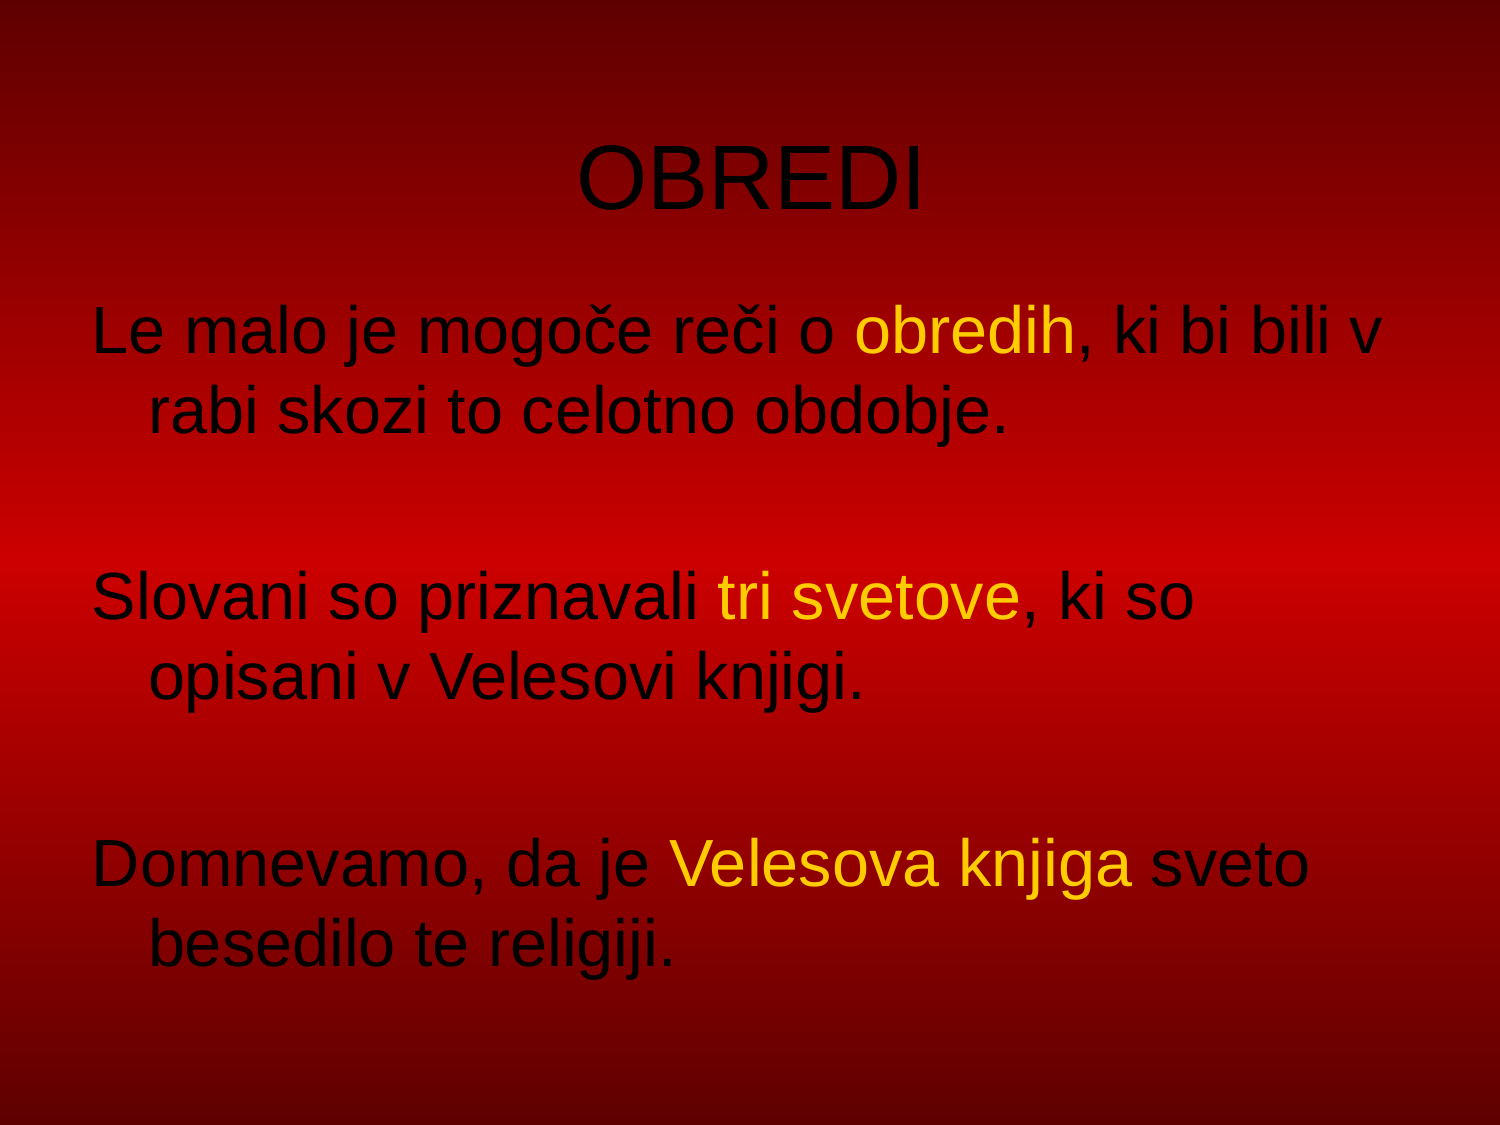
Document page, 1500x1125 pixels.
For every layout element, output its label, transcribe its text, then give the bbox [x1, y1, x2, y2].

title OBREDI [76, 78, 1427, 268]
list Le malo je mogoče reči o obredih, ki bi bili v rabi skozi to celotno obdobje. Slovani so priznavali tri svetove, ki so opisani v Velesovi knjigi. Domnevamo, da je Velesova knjiga sveto besedilo te religiji. [76, 278, 1427, 1022]
